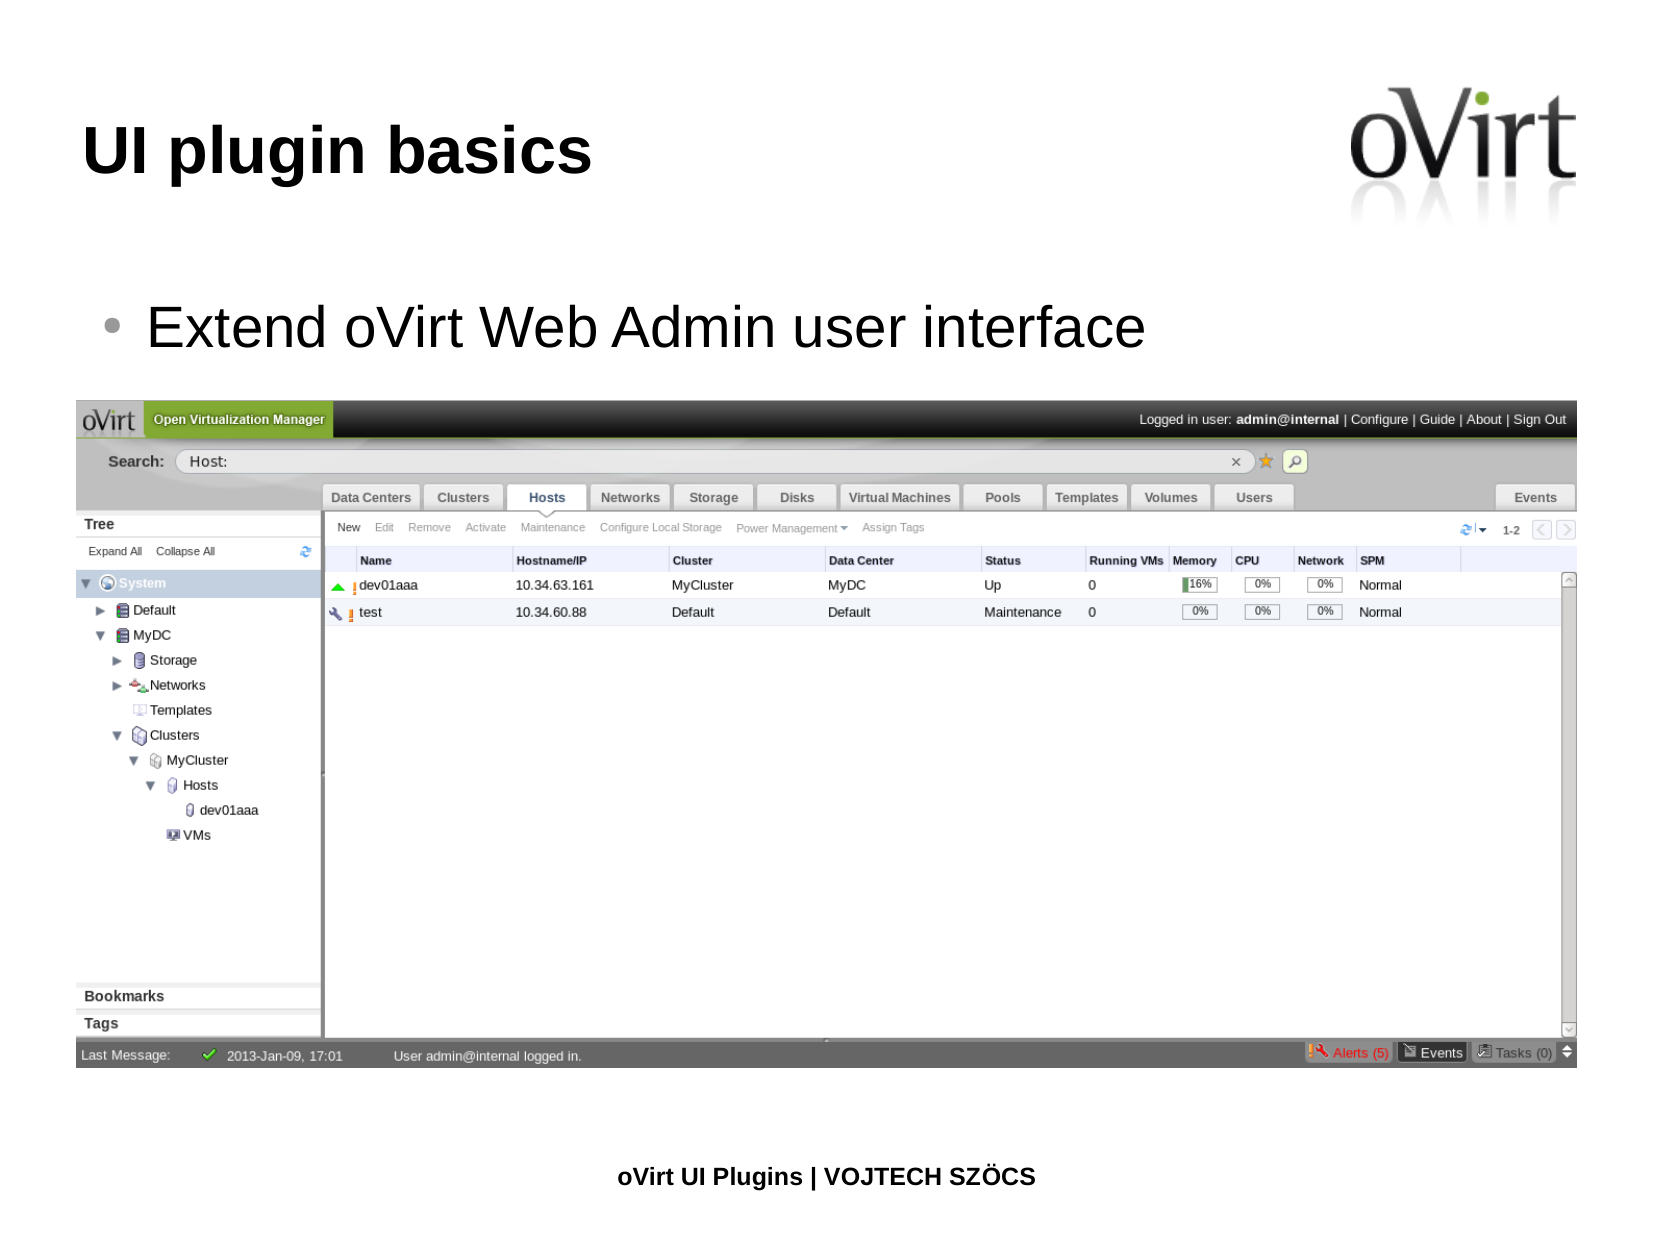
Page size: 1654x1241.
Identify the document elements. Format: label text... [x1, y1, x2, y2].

list Extend oVirt Web Admin user interface [86, 262, 1576, 400]
picture [1351, 79, 1576, 228]
picture [76, 400, 1577, 1068]
title UI plugin basics [82, 37, 1303, 226]
